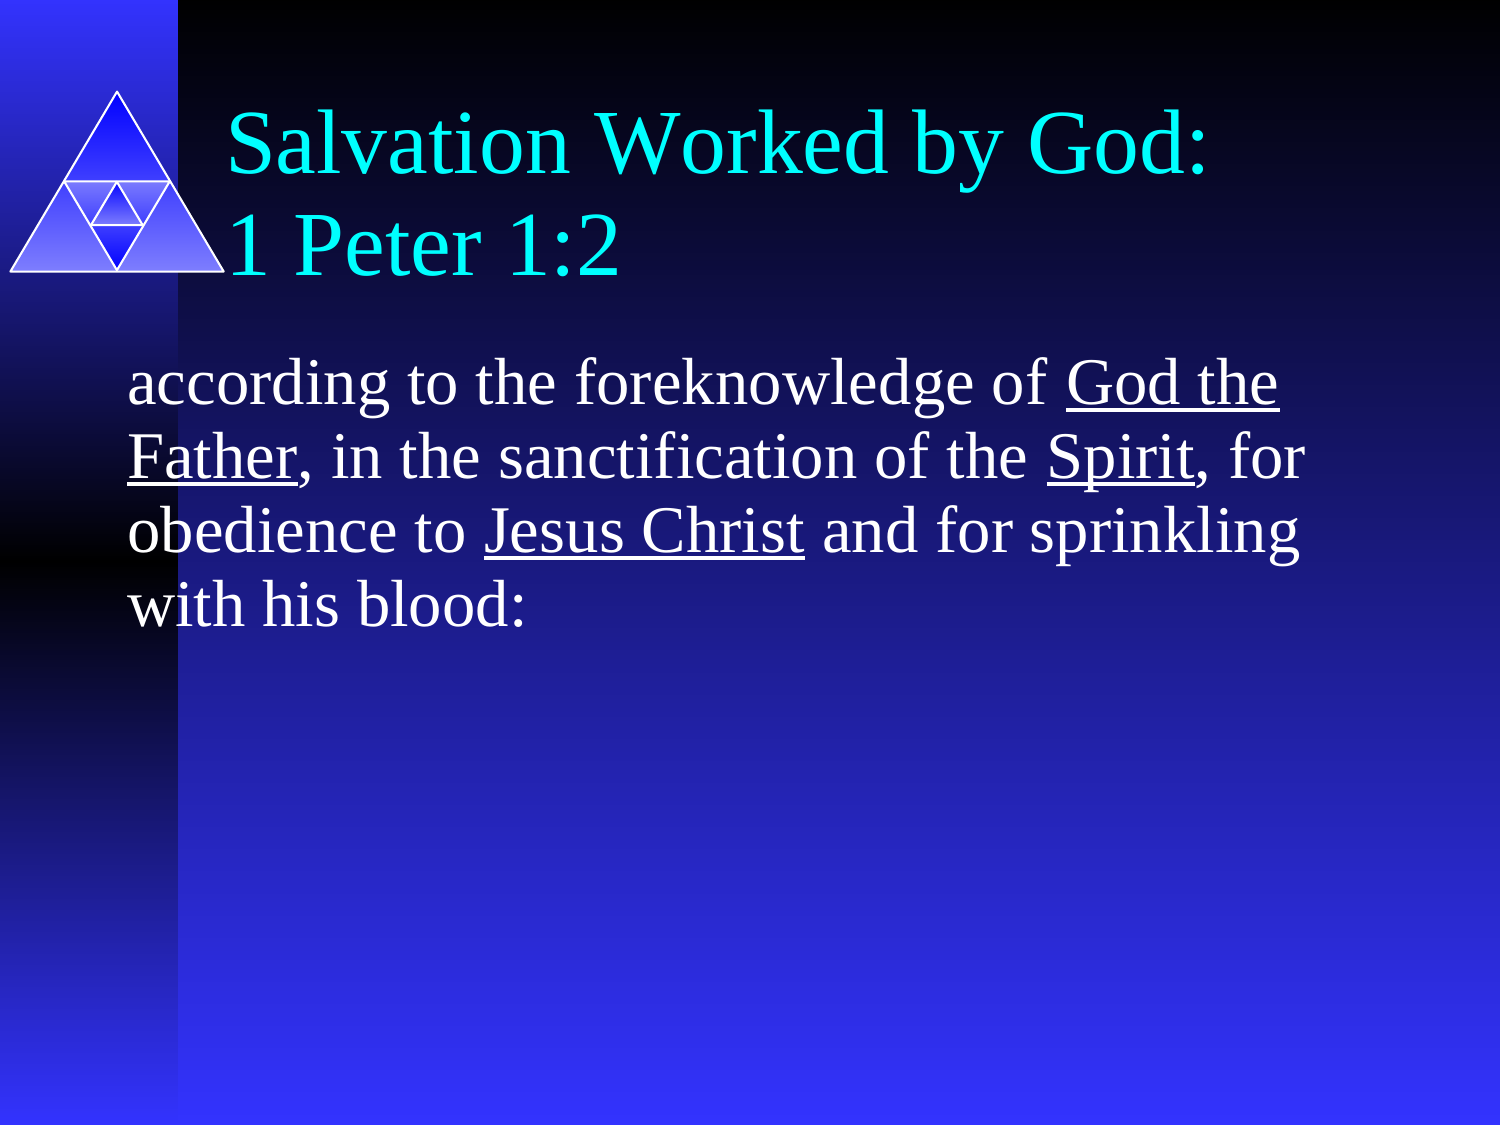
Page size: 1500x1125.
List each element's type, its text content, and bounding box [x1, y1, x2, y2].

text_box according to the foreknowledge of God the Father, in the sanctification of the Spirit, for obedience to Jesus Christ and for sprinkling with his blood: [112, 337, 1388, 882]
title Salvation Worked by God: 1 Peter 1:2 [225, 91, 1463, 296]
